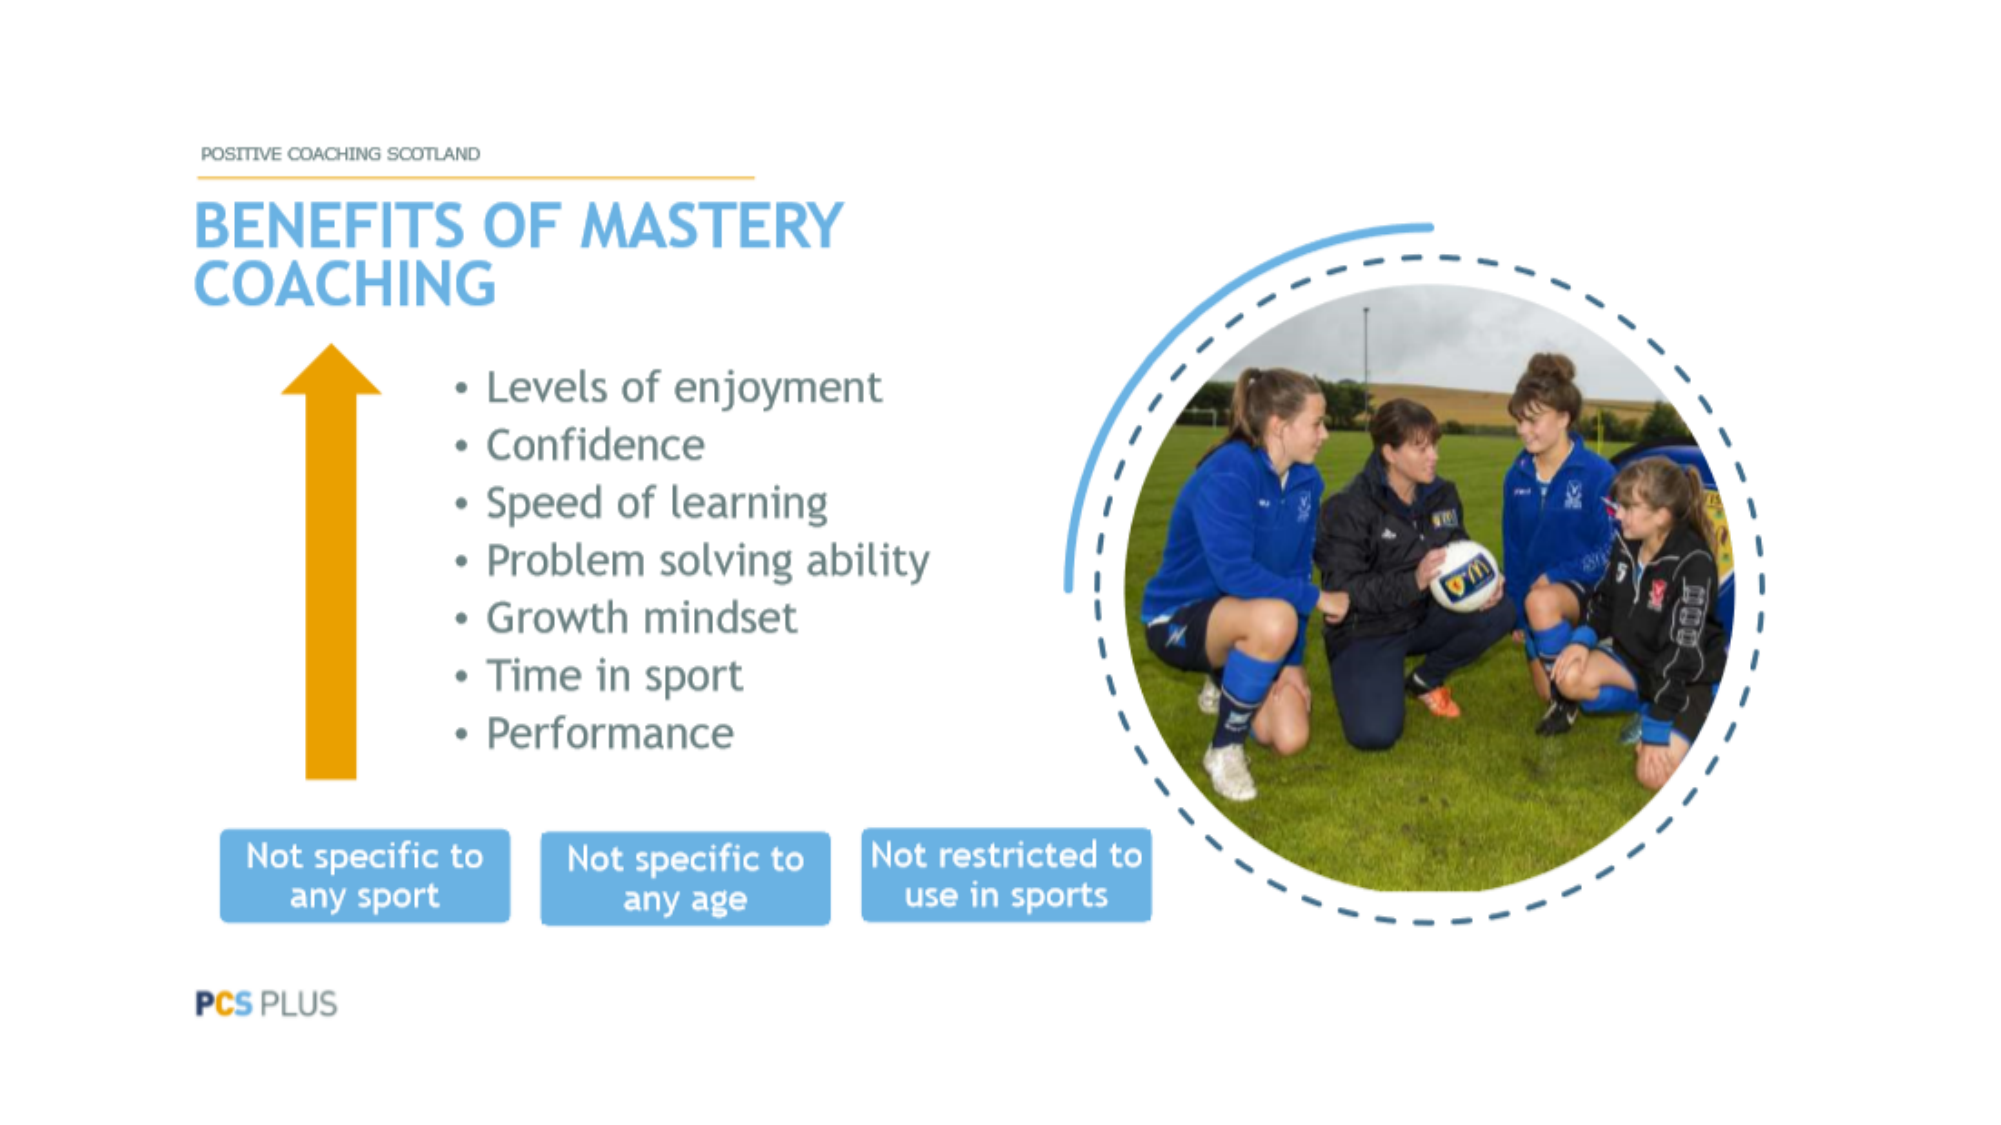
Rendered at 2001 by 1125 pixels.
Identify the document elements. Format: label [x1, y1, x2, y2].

picture [153, 104, 1806, 1055]
